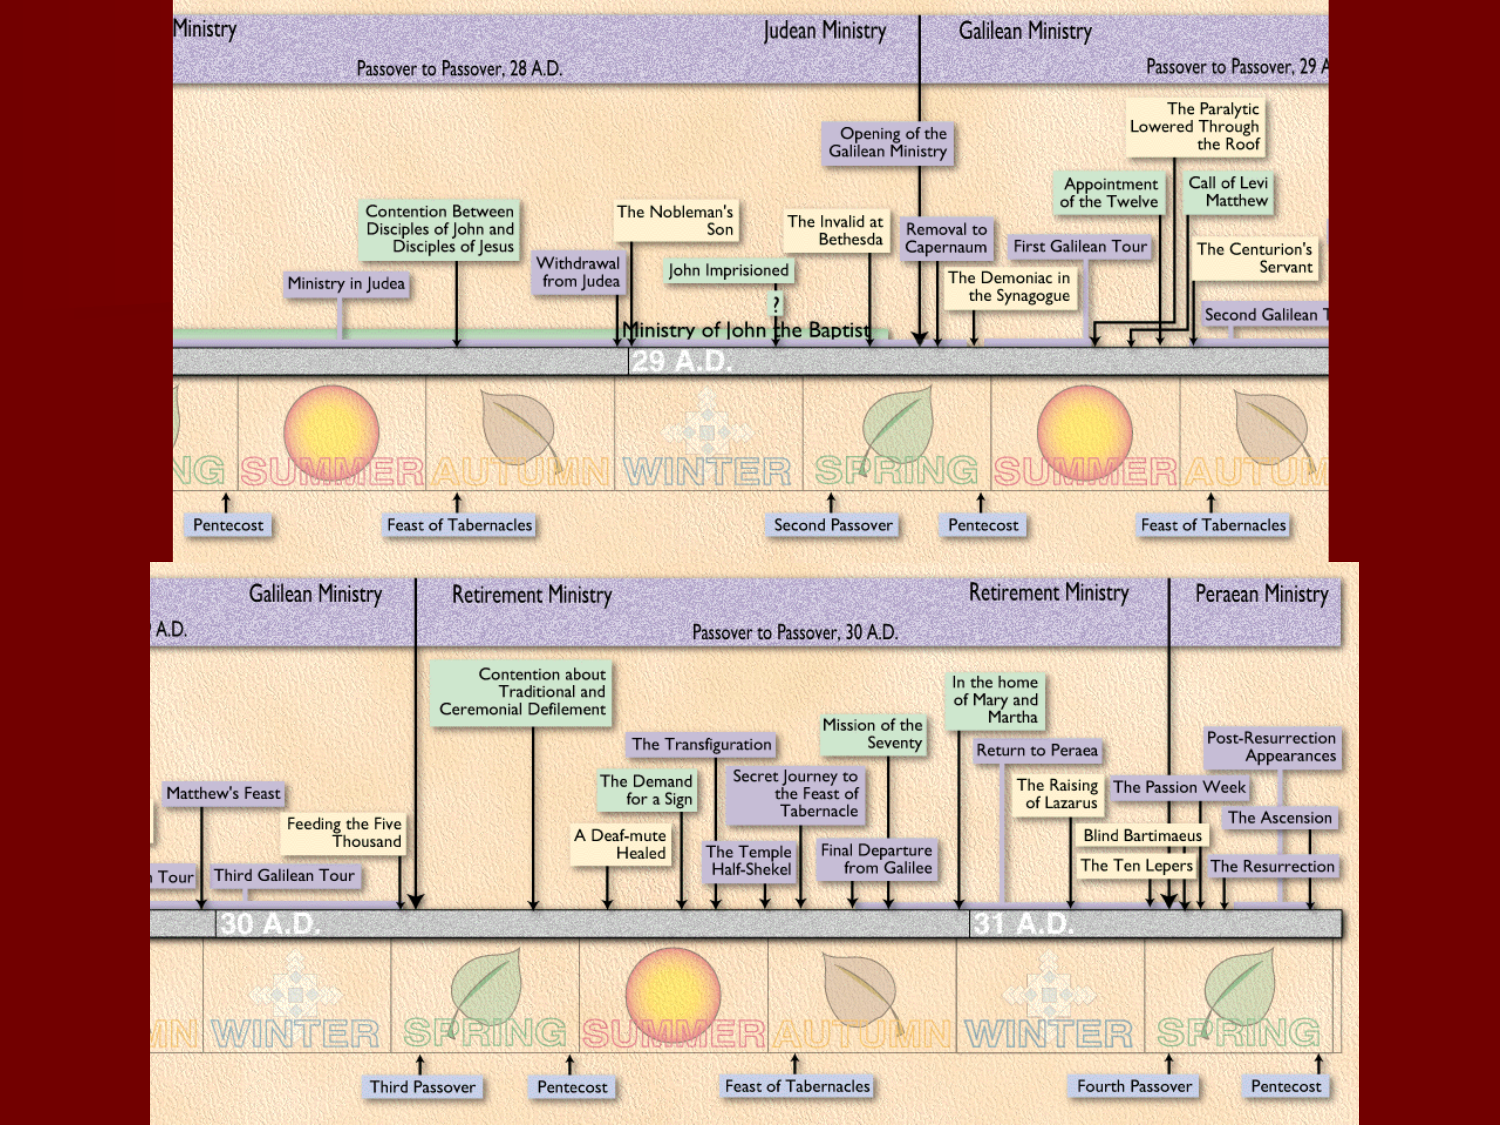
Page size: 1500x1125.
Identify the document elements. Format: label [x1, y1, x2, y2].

picture [150, 0, 1359, 1125]
